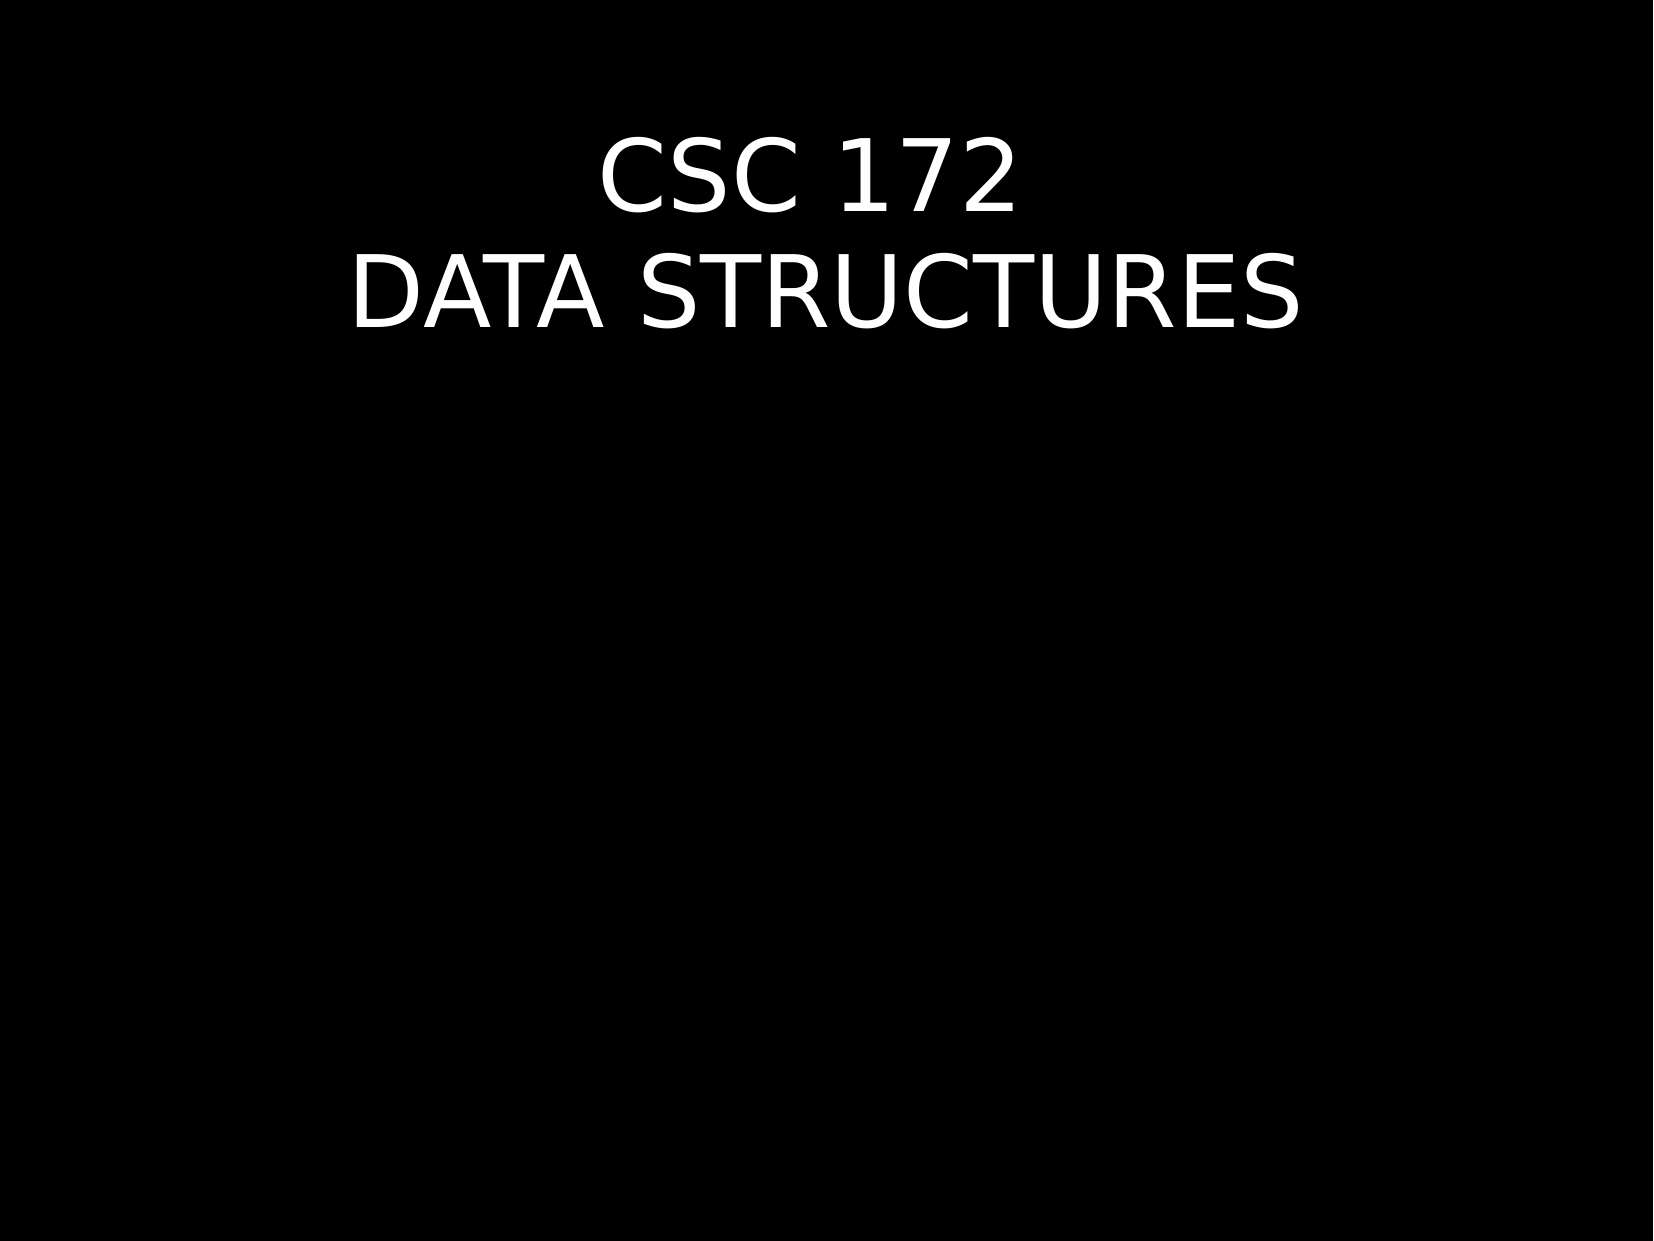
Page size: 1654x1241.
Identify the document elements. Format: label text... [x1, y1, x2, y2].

title CSC 172 DATA STRUCTURES [82, 56, 1571, 413]
